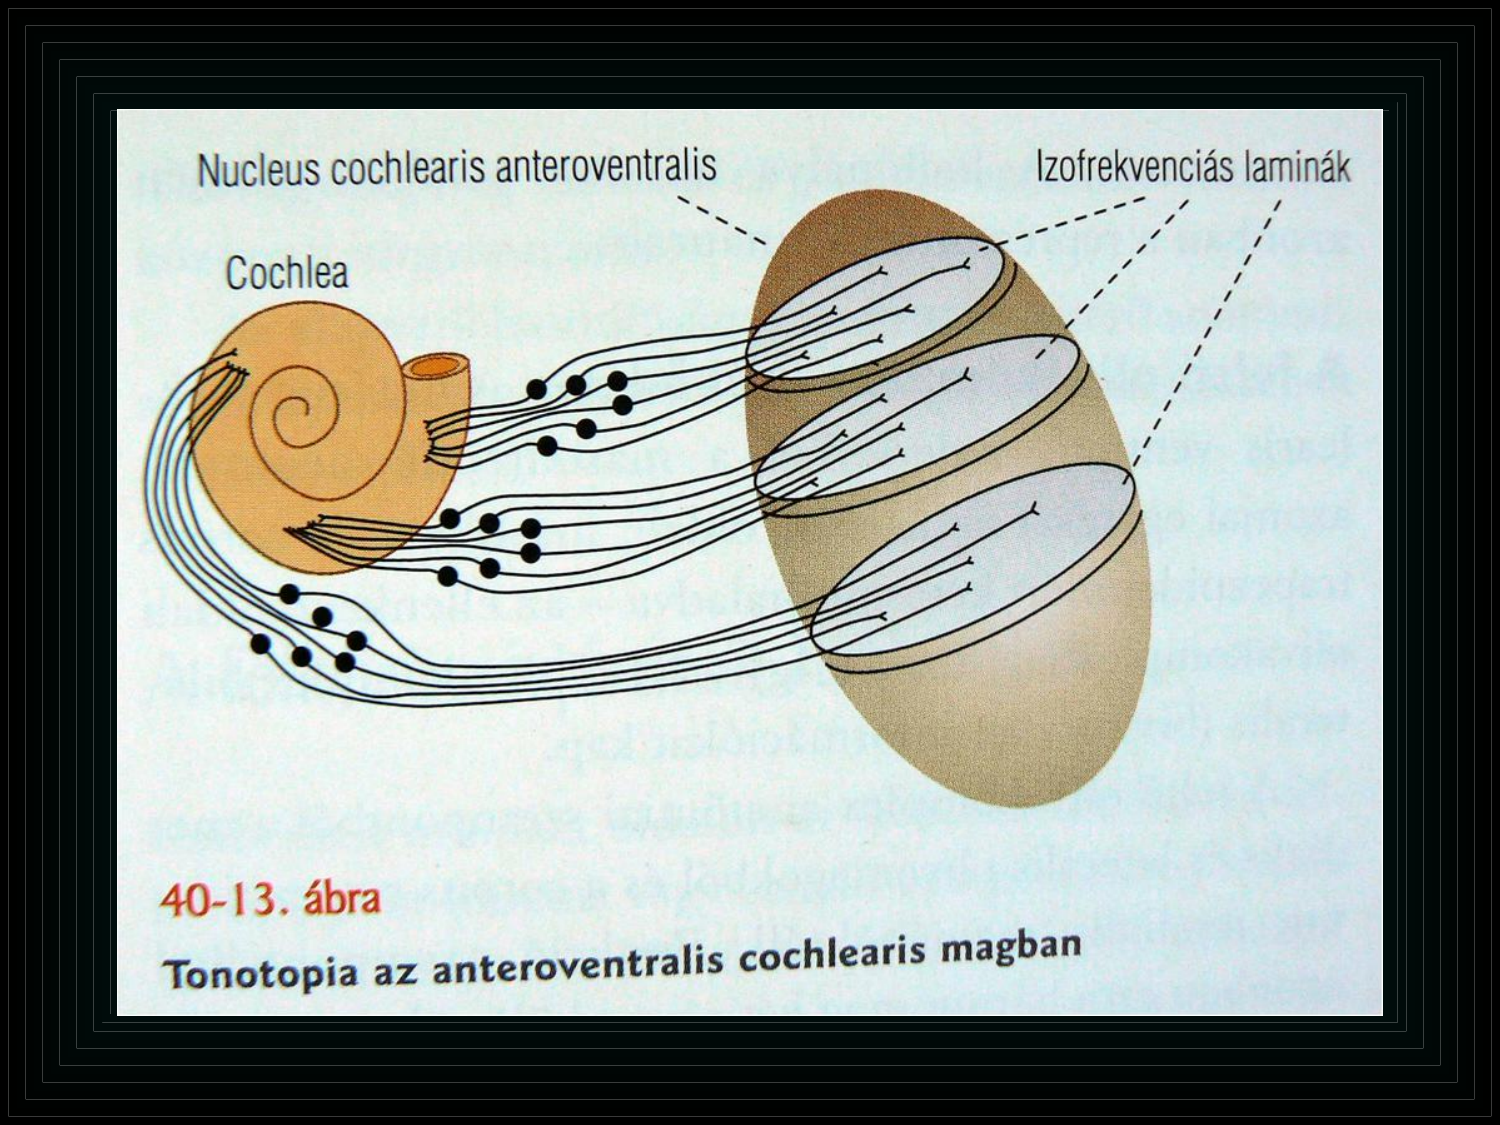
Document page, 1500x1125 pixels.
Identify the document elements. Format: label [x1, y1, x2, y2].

picture [117, 109, 1383, 1016]
